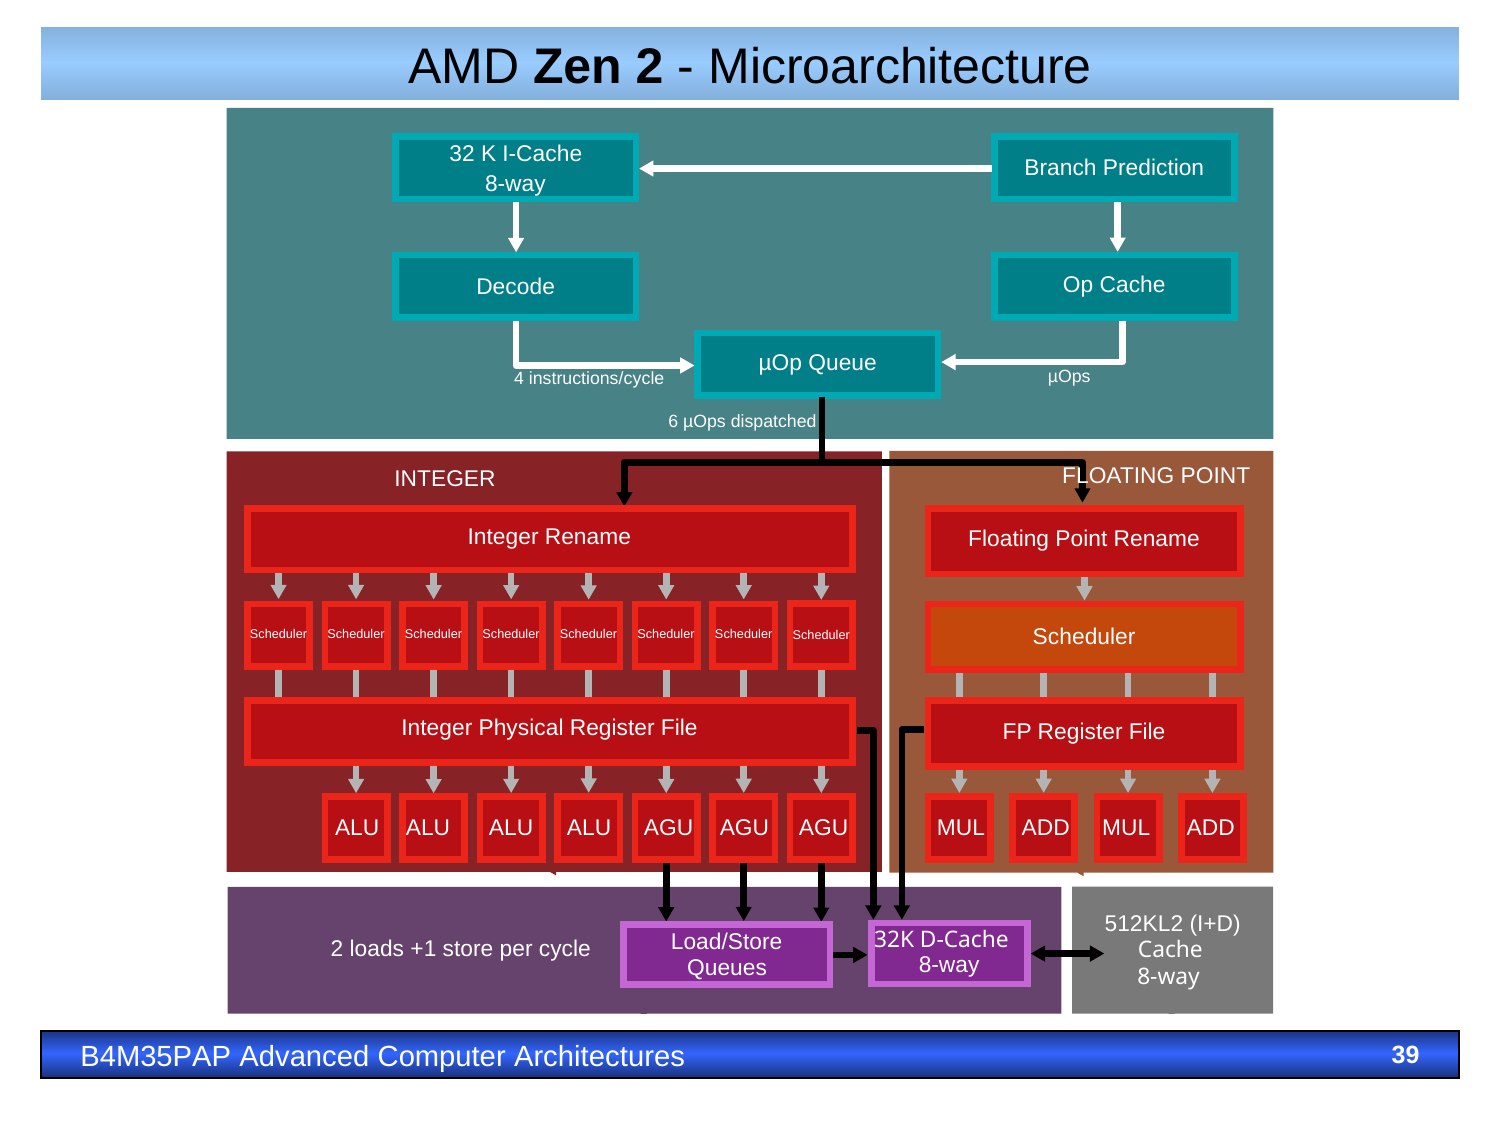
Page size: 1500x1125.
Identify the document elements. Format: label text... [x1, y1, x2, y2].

picture [226, 107, 1274, 1014]
title AMD Zen 2 - Microarchitecture [41, 27, 1459, 100]
